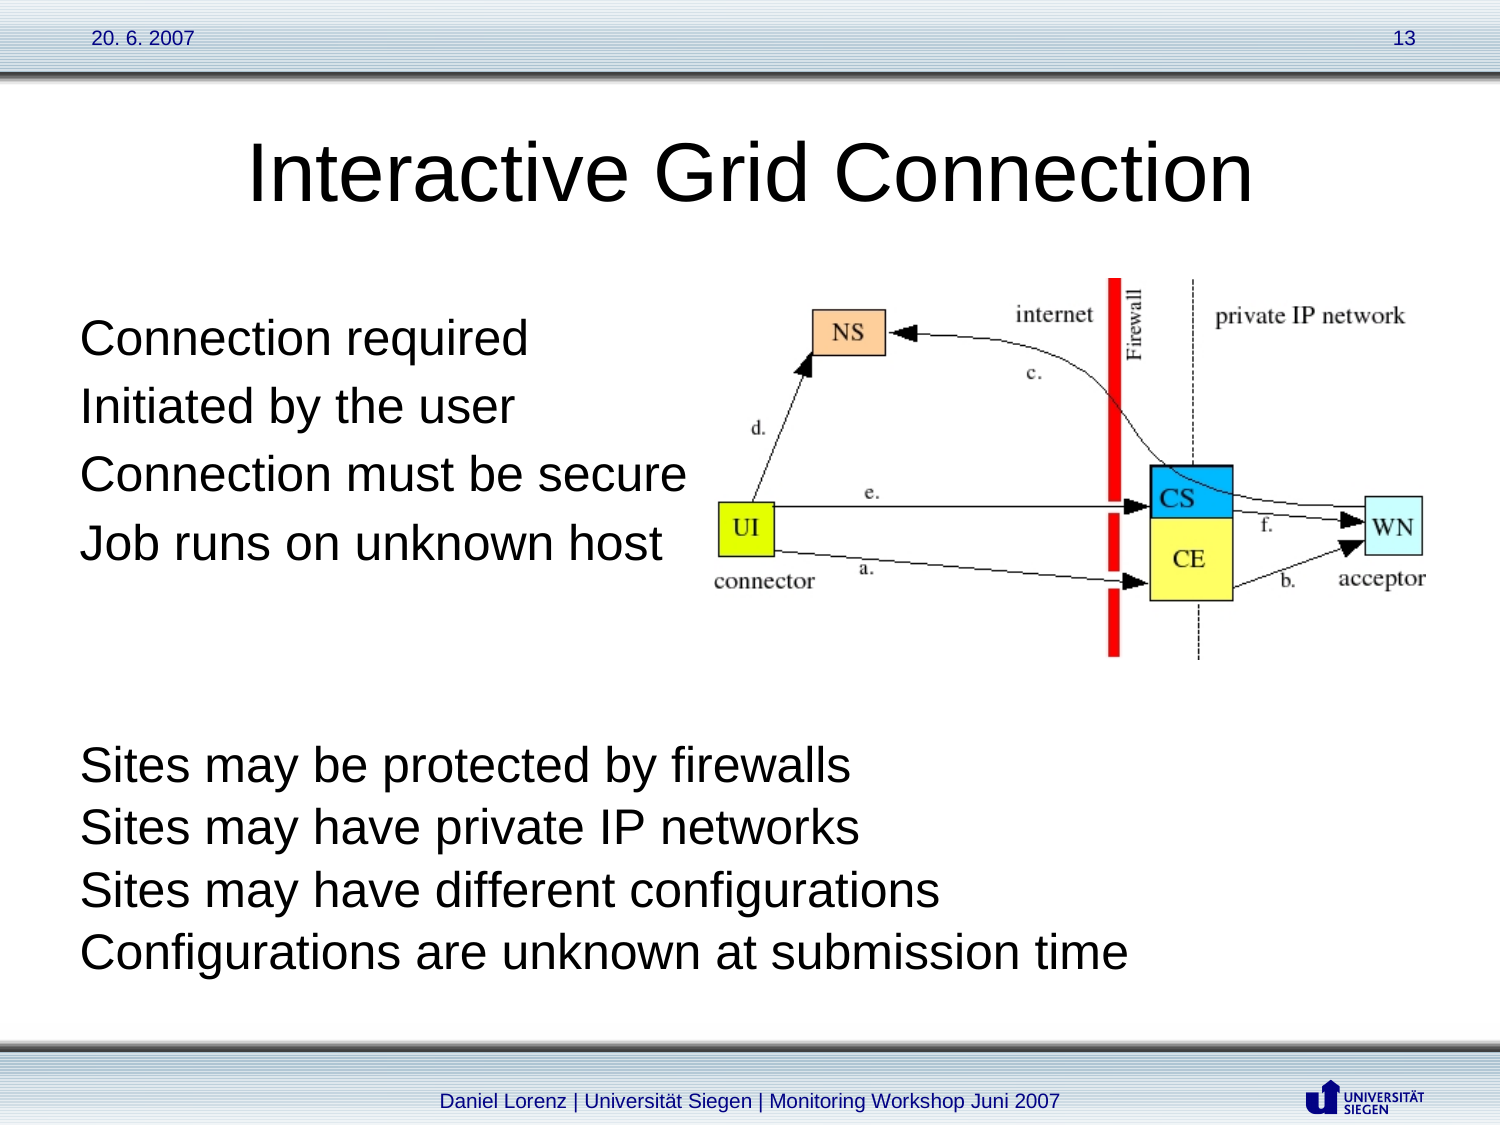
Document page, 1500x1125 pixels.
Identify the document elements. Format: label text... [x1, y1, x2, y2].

list Sites may be protected by firewalls Sites may have private IP networks Sites may have different configurations Configurations are unknown at submission time [64, 734, 1426, 1024]
picture [714, 278, 1426, 660]
title Interactive Grid Connection [76, 90, 1425, 256]
picture [0, 0, 1500, 102]
list Connection required Initiated by the user Connection must be secure Job runs on unknown host [64, 302, 703, 734]
picture [0, 1023, 1500, 1125]
